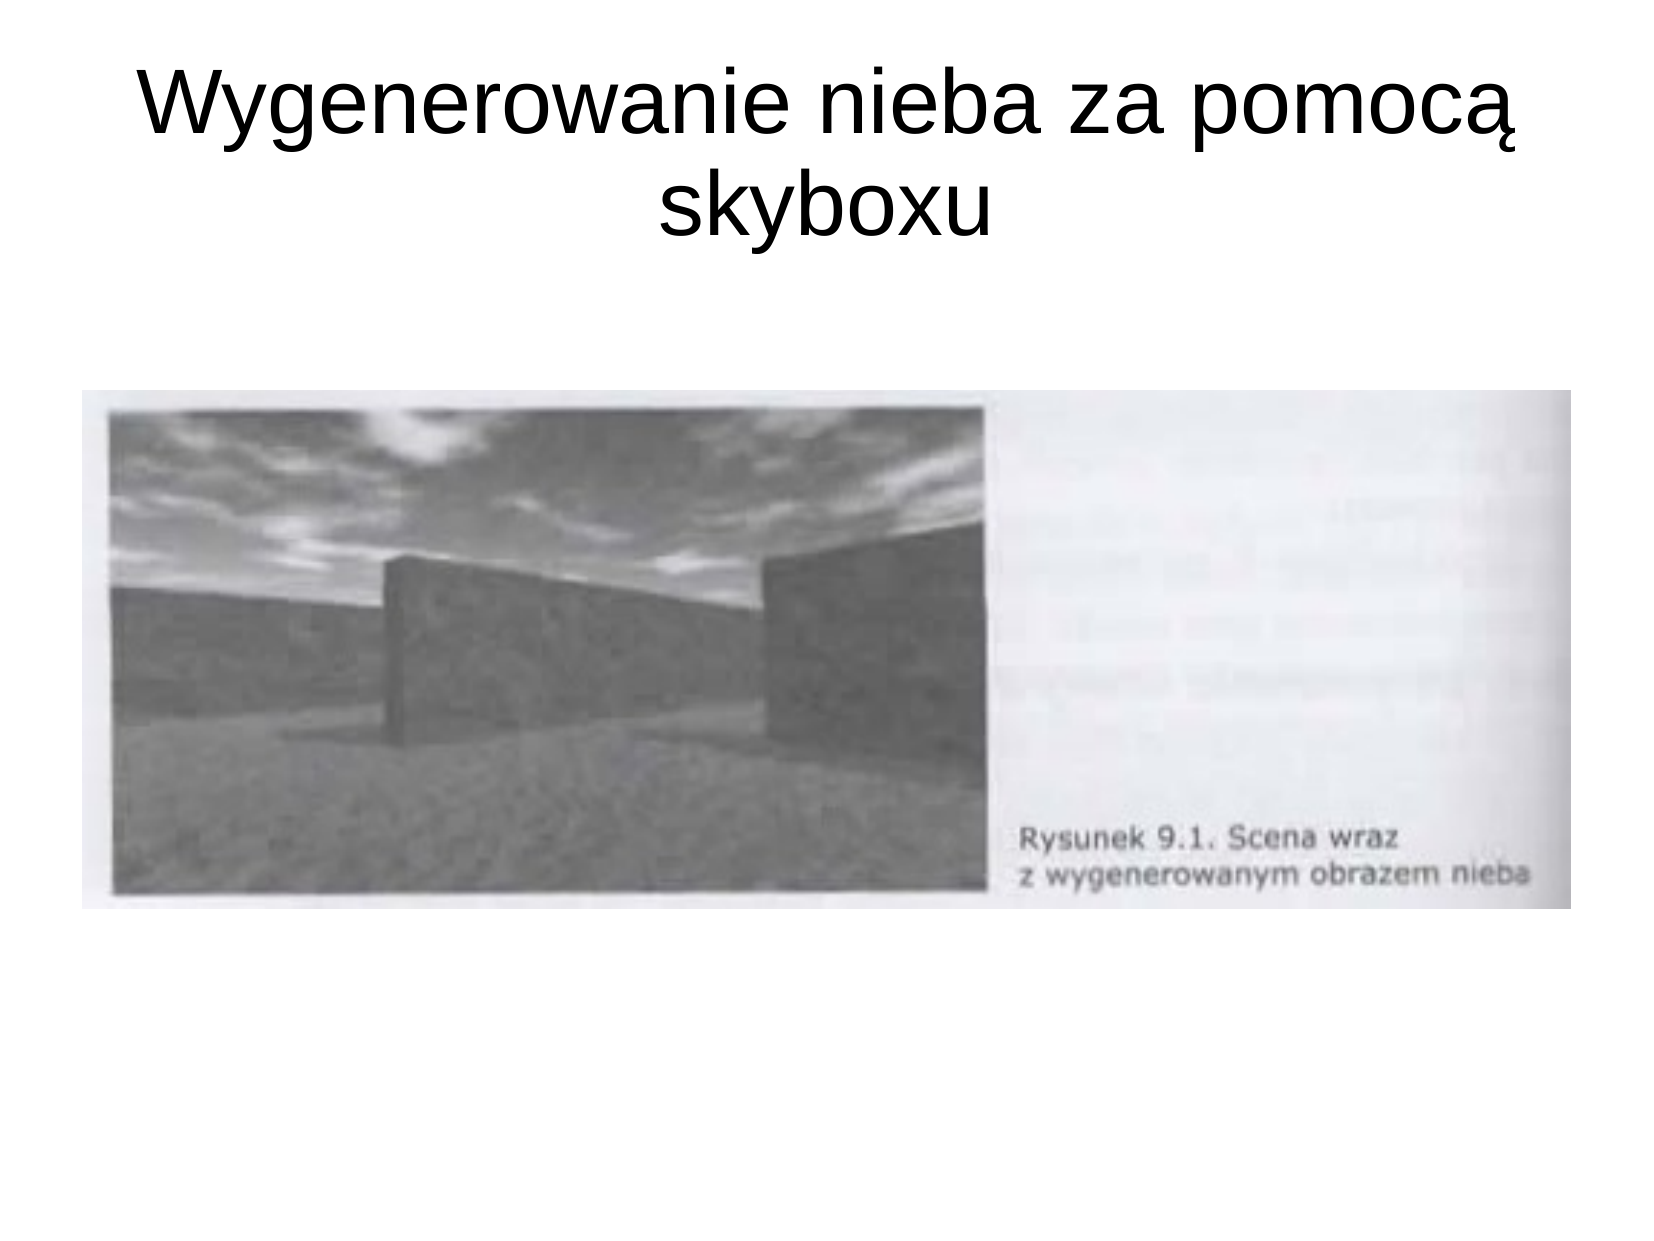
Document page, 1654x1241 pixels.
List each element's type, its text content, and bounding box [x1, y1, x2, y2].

title Wygenerowanie nieba za pomocą skyboxu [82, 49, 1571, 257]
picture [82, 390, 1571, 909]
